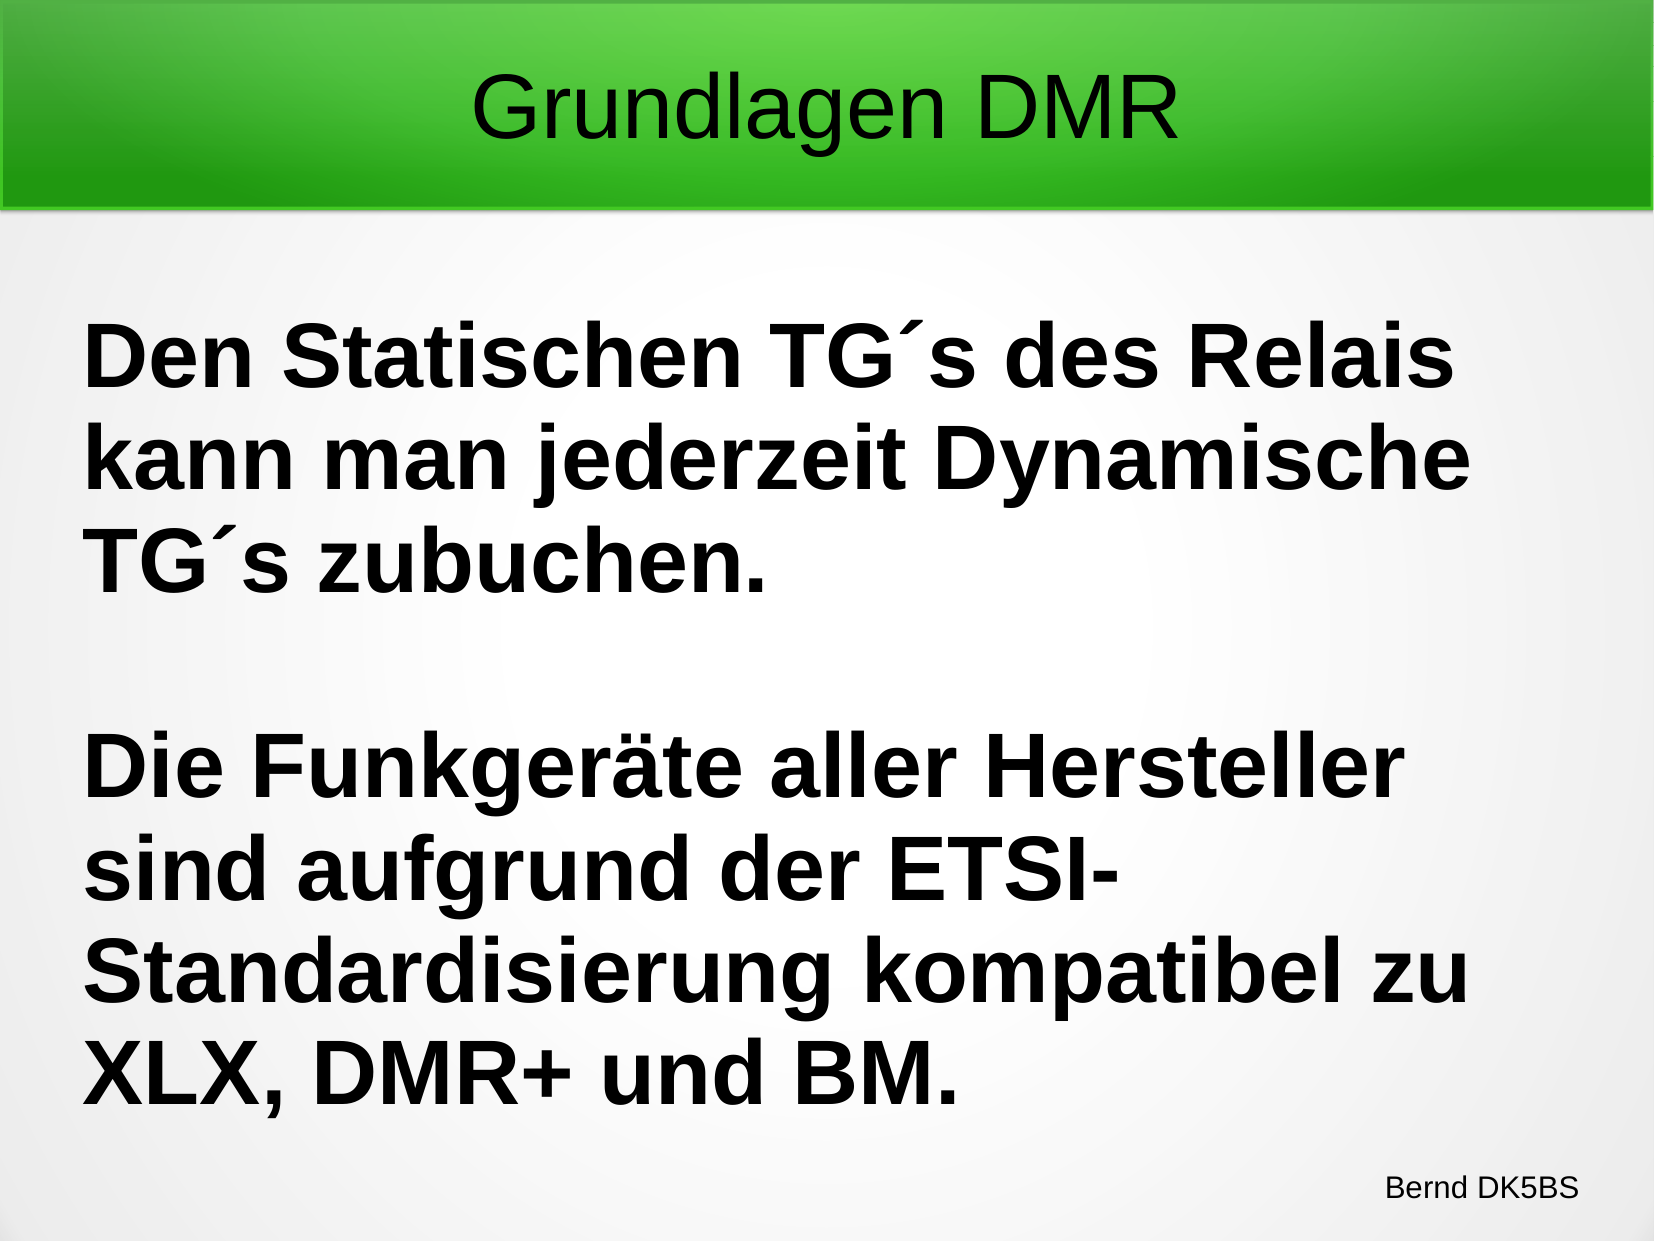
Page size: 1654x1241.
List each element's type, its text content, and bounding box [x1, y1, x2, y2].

title Grundlagen DMR [0, 0, 1654, 225]
text_box Bernd DK5BS [1370, 1163, 1619, 1223]
subtitle Den Statischen TG´s des Relais kann man jederzeit Dynamische TG´s zubuchen. Die Funkgeräte aller Hersteller sind aufgrund der ETSI-Standardisierung kompatibel zu XLX, DMR+ und BM. [82, 253, 1571, 1176]
